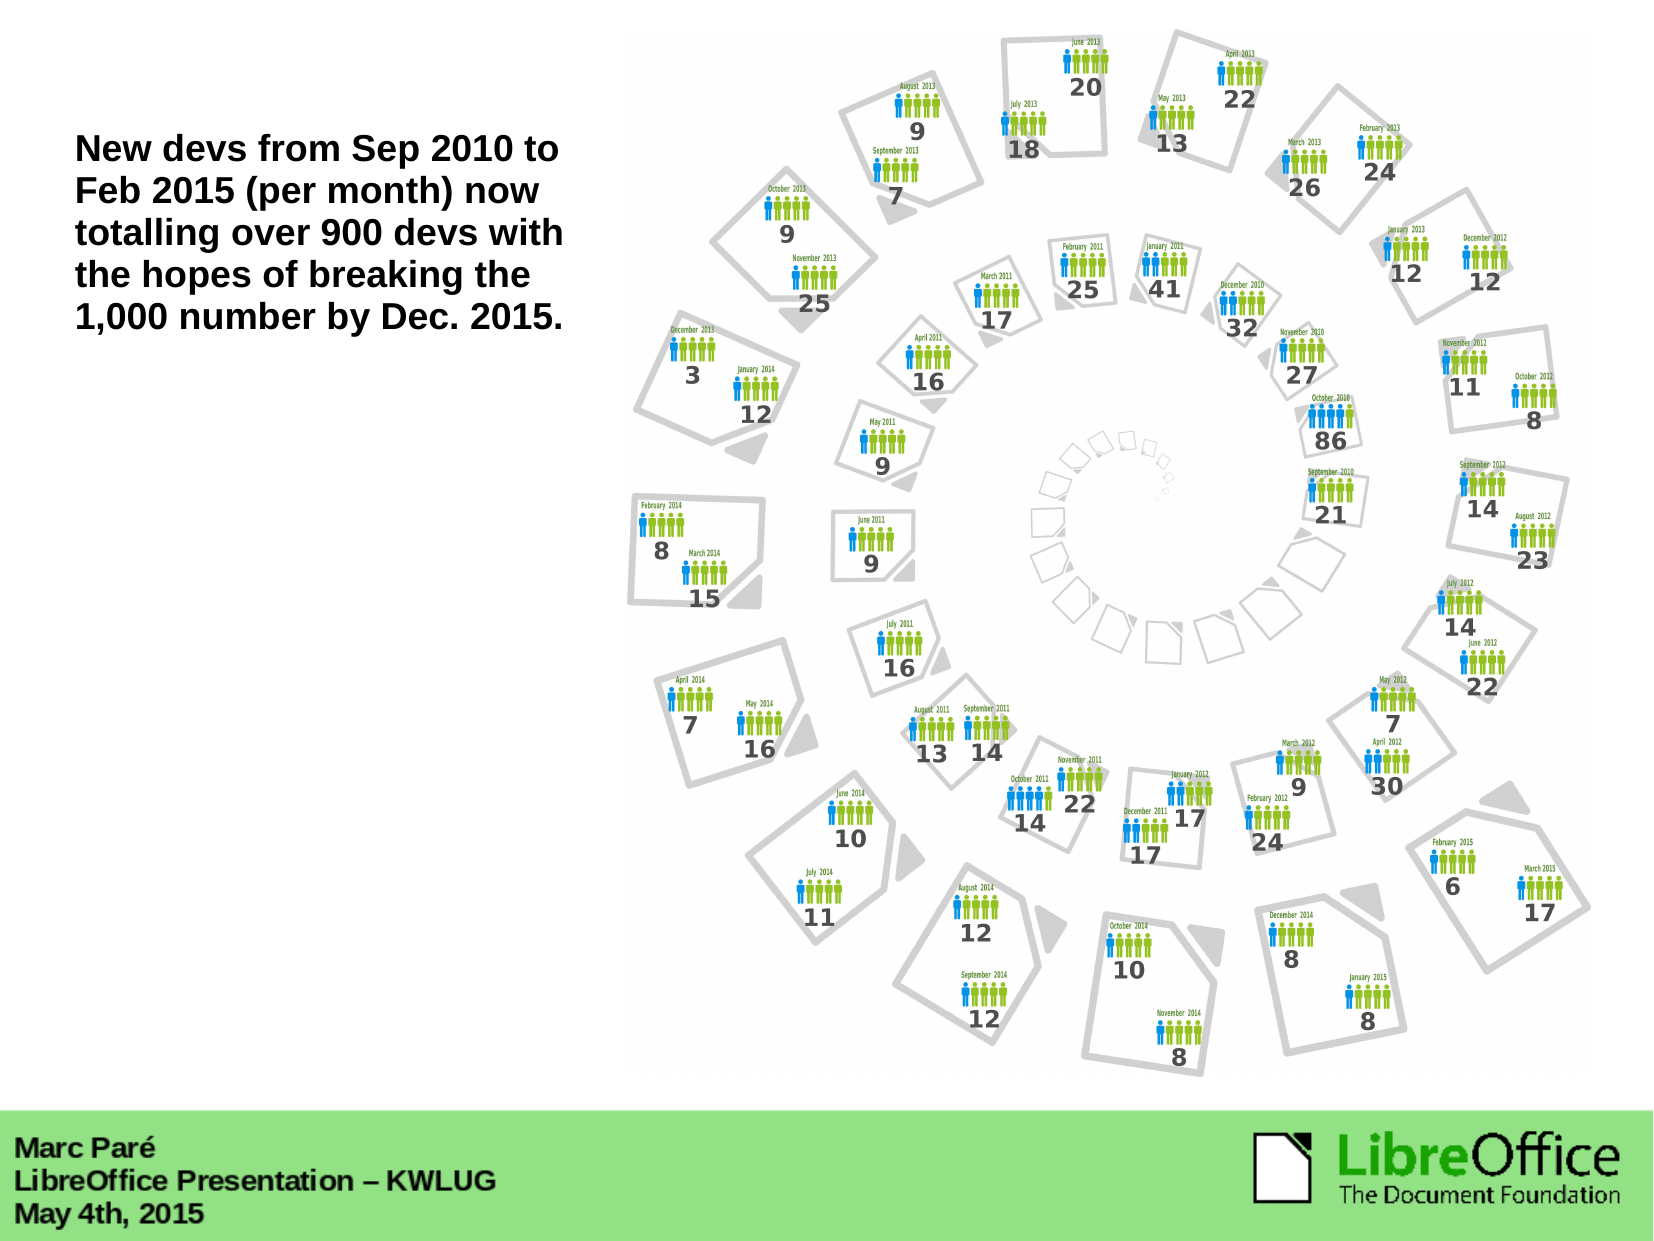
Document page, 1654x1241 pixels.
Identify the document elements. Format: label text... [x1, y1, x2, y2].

text_box New devs from Sep 2010 to Feb 2015 (per month) now totalling over 900 devs with the hopes of breaking the 1,000 number by Dec. 2015. [60, 120, 586, 466]
picture [0, 0, 1654, 1241]
